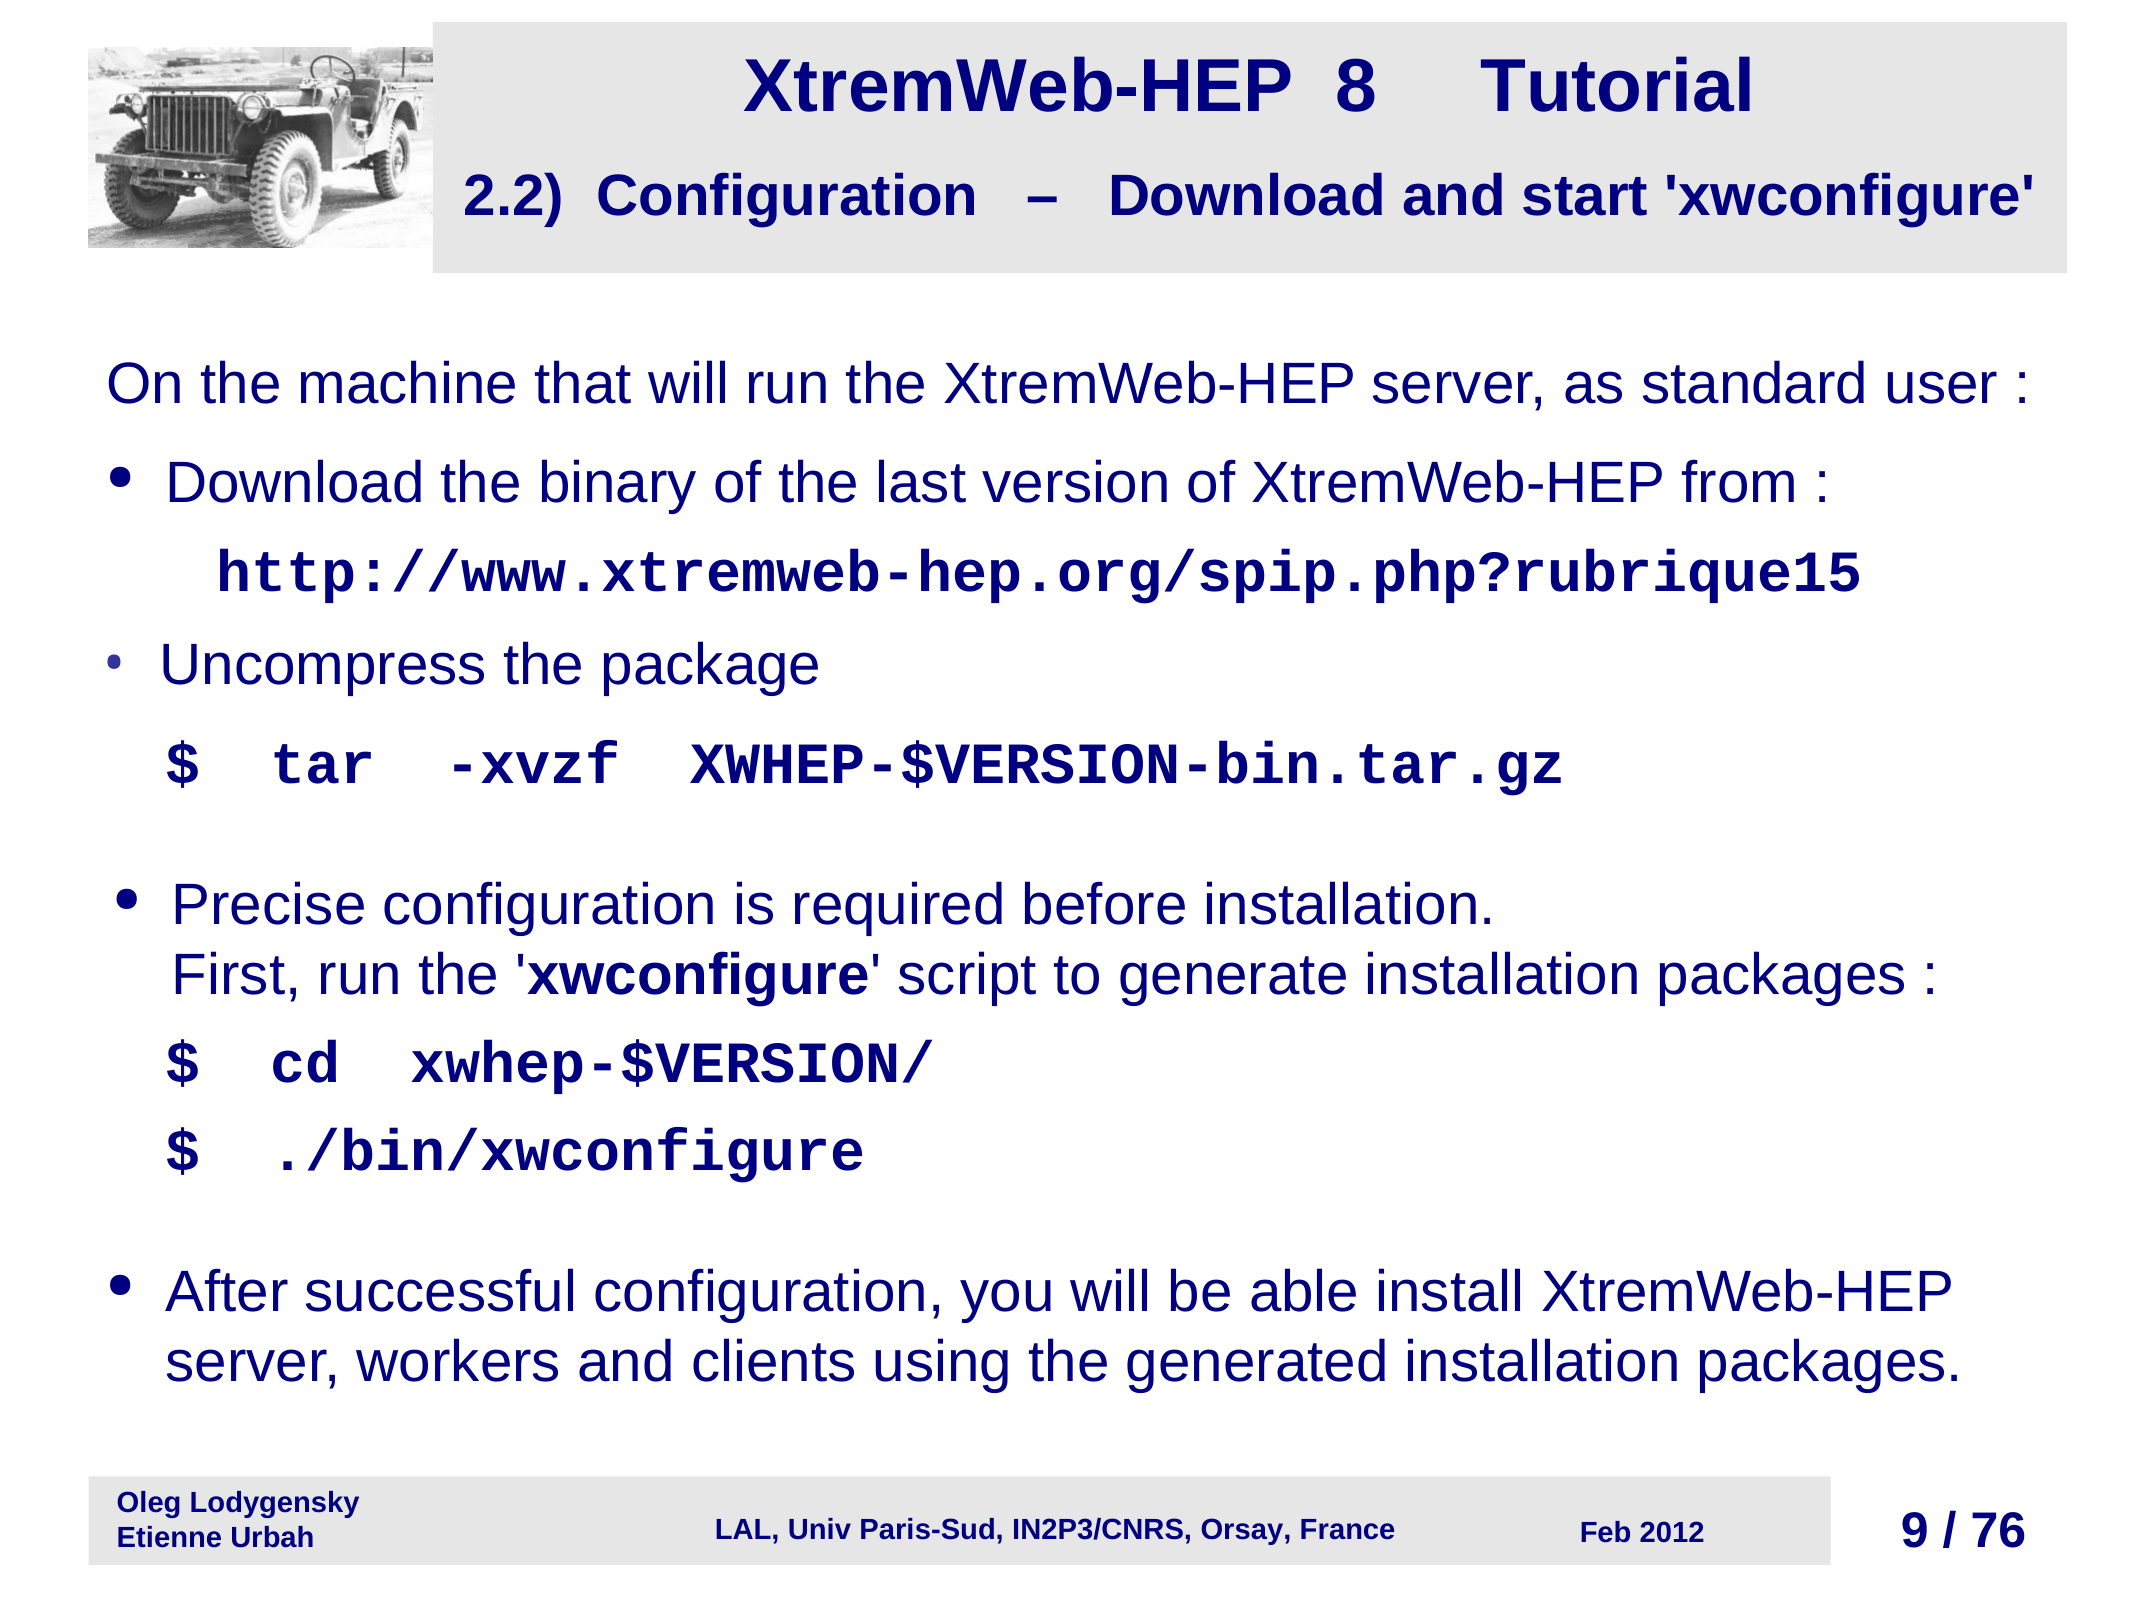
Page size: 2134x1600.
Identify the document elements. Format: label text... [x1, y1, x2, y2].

title 2.2) Configuration – Download and start 'xwconfigure' [442, 118, 2067, 266]
list On the machine that will run the XtremWeb-HEP server, as standard user : Download the binary of the last version of XtremWeb-HEP from : http://www.xtremweb-hep.org/spip.php?rubrique15 Uncompress the package $ tar -xvzf XWHEP-$VERSION-bin.tar.gz Precise configuration is required before installation. First, run the 'xwconfigure' script to generate installation packages : $ cd xwhep-$VERSION/ $ ./bin/xwconfigure After successful configuration, you will be able install XtremWeb-HEP server, workers and clients using the generated installation packages. [88, 336, 2097, 1401]
picture [88, 47, 433, 248]
